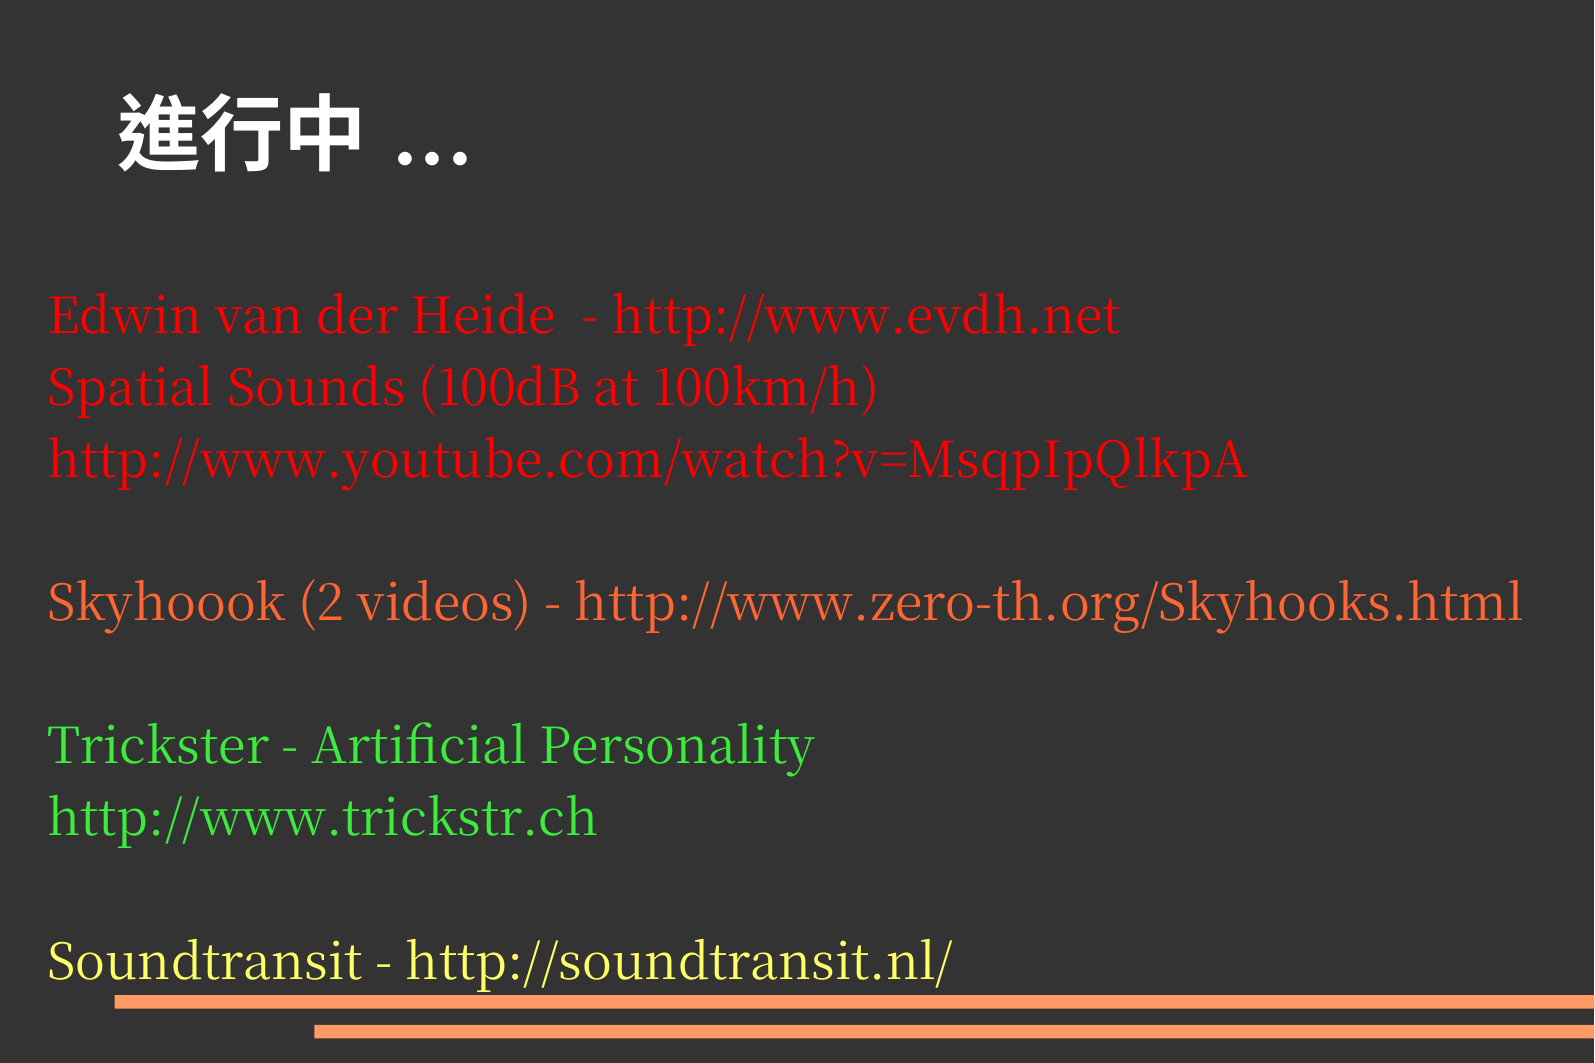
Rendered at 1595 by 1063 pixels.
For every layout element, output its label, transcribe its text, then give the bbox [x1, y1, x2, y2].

title 進行中... [117, 39, 1479, 218]
list Edwin van der Heide - http://www.evdh.net Spatial Sounds (100dB at 100km/h) http://www.youtube.com/watch?v=MsqpIpQlkpA Skyhoook (2 videos) - http://www.zero-th.org/Skyhooks.html Trickster - Artificial Personality http://www.trickstr.ch Soundtransit - http://soundtransit.nl/ [29, 276, 1536, 971]
